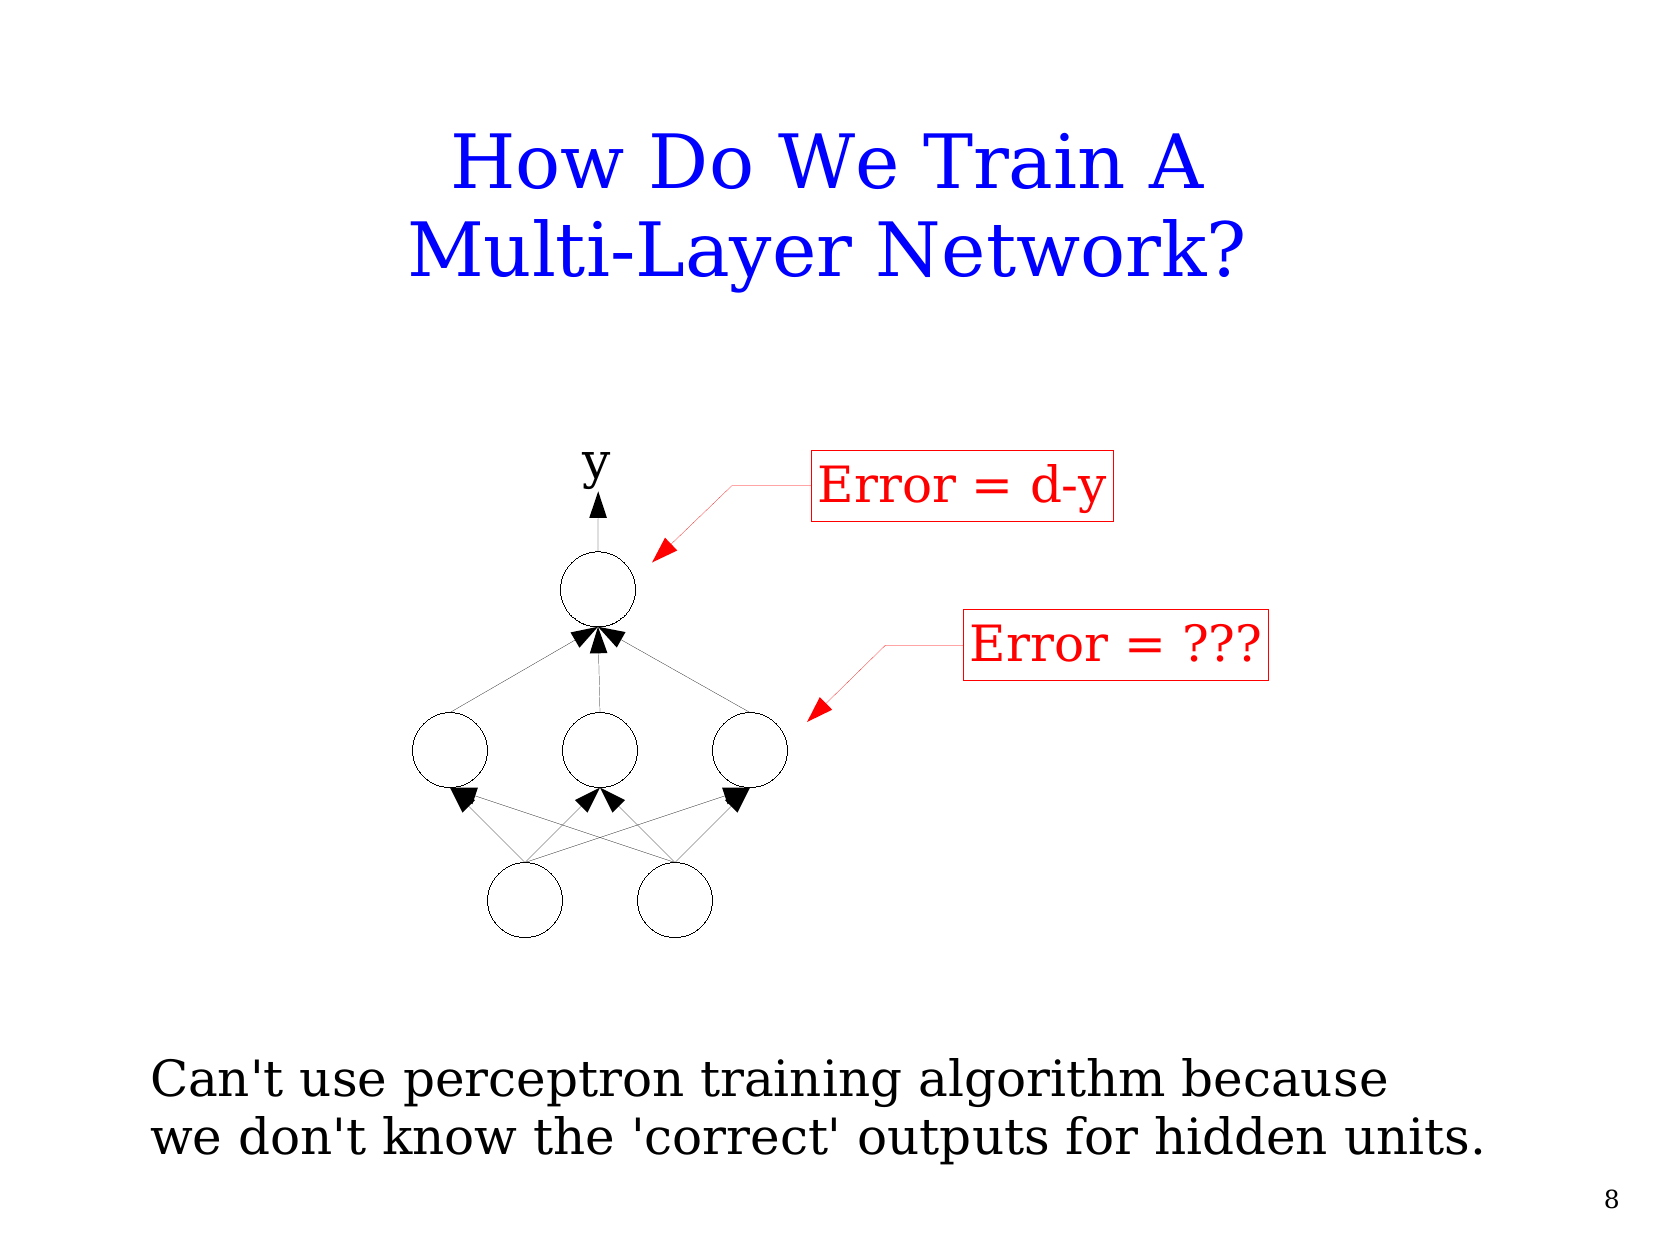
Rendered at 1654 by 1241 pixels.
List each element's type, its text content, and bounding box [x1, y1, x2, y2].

text_box Error = d-y [811, 450, 1114, 522]
text_box y [582, 432, 612, 491]
title How Do We Train A Multi-Layer Network? [121, 102, 1534, 310]
text_box Can't use perceptron training algorithm because we don't know the 'correct' outputs for hidden units. [150, 1050, 1538, 1169]
text_box Error = ??? [963, 609, 1269, 681]
